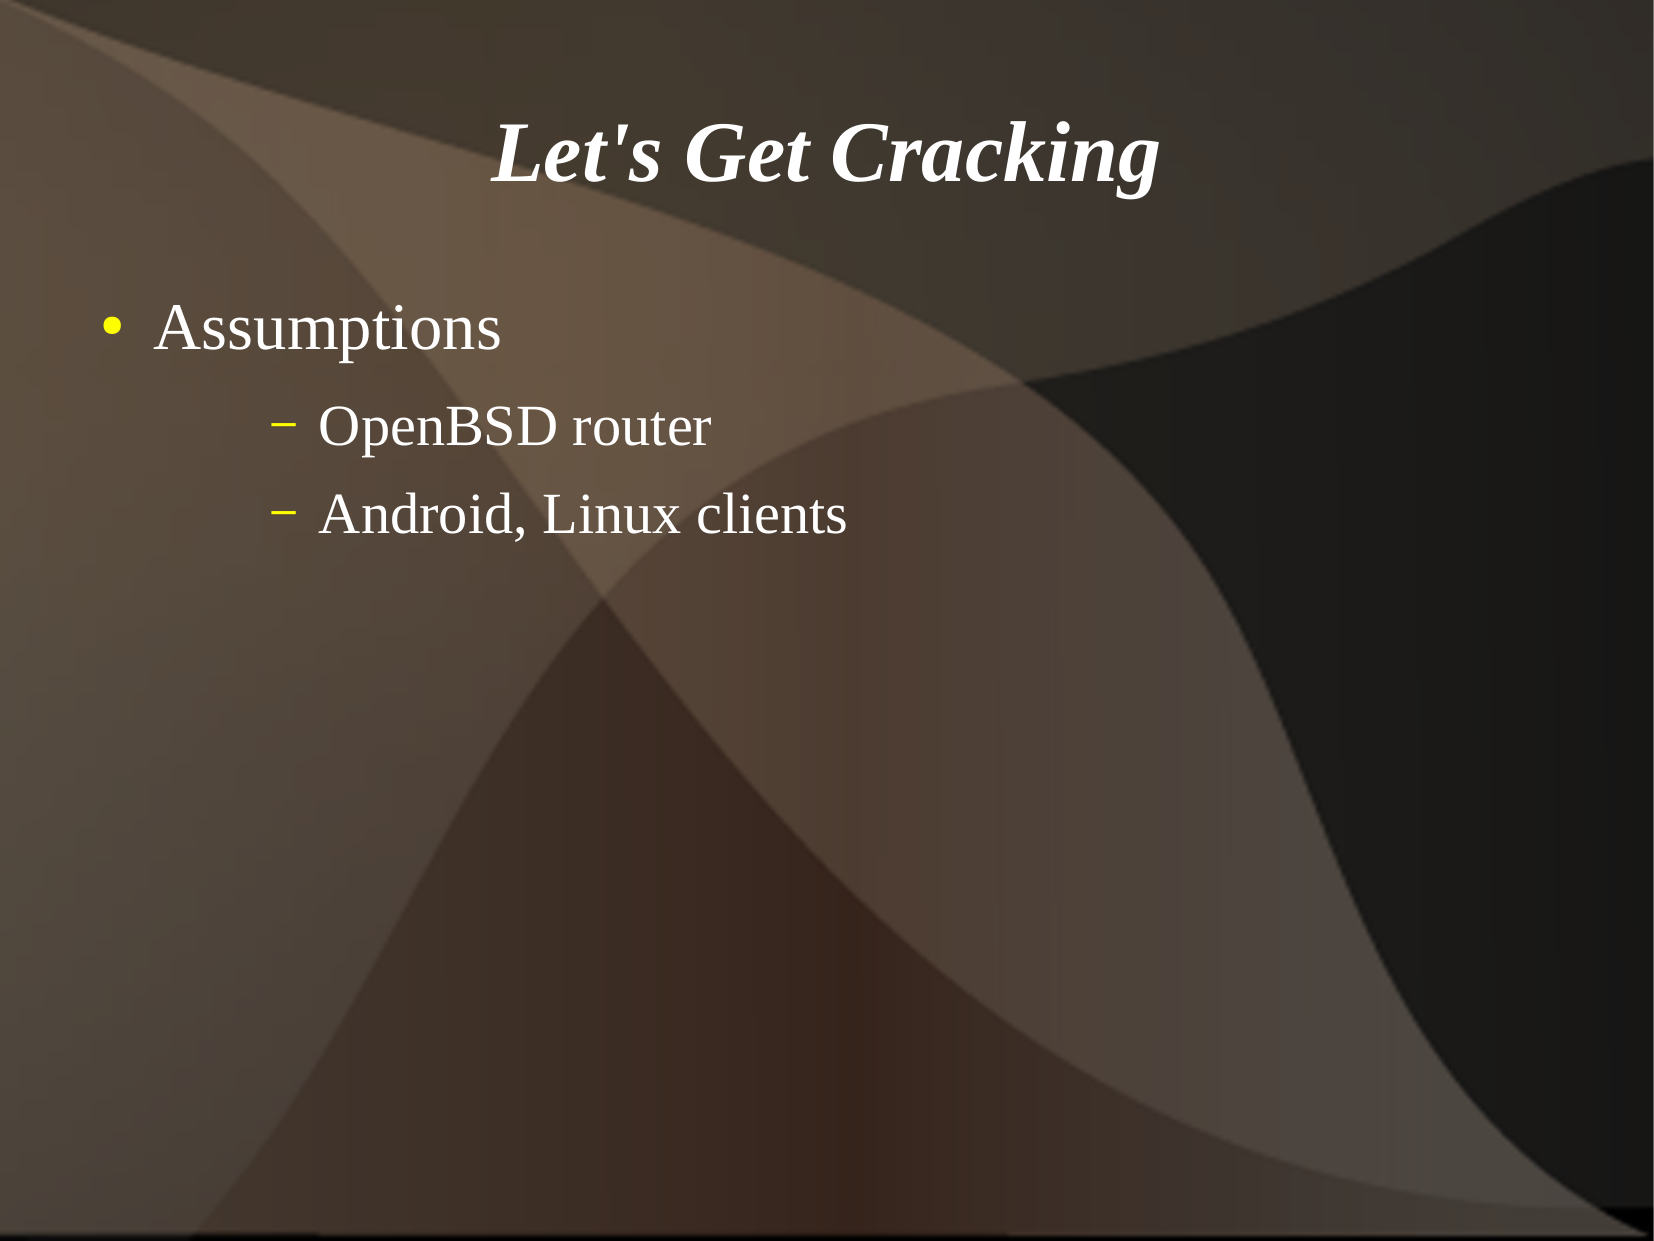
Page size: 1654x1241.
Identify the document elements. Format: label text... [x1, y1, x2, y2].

list Assumptions OpenBSD router Android, Linux clients [82, 290, 1571, 1010]
title Let's Get Cracking [82, 49, 1571, 257]
picture [0, 0, 1654, 1241]
